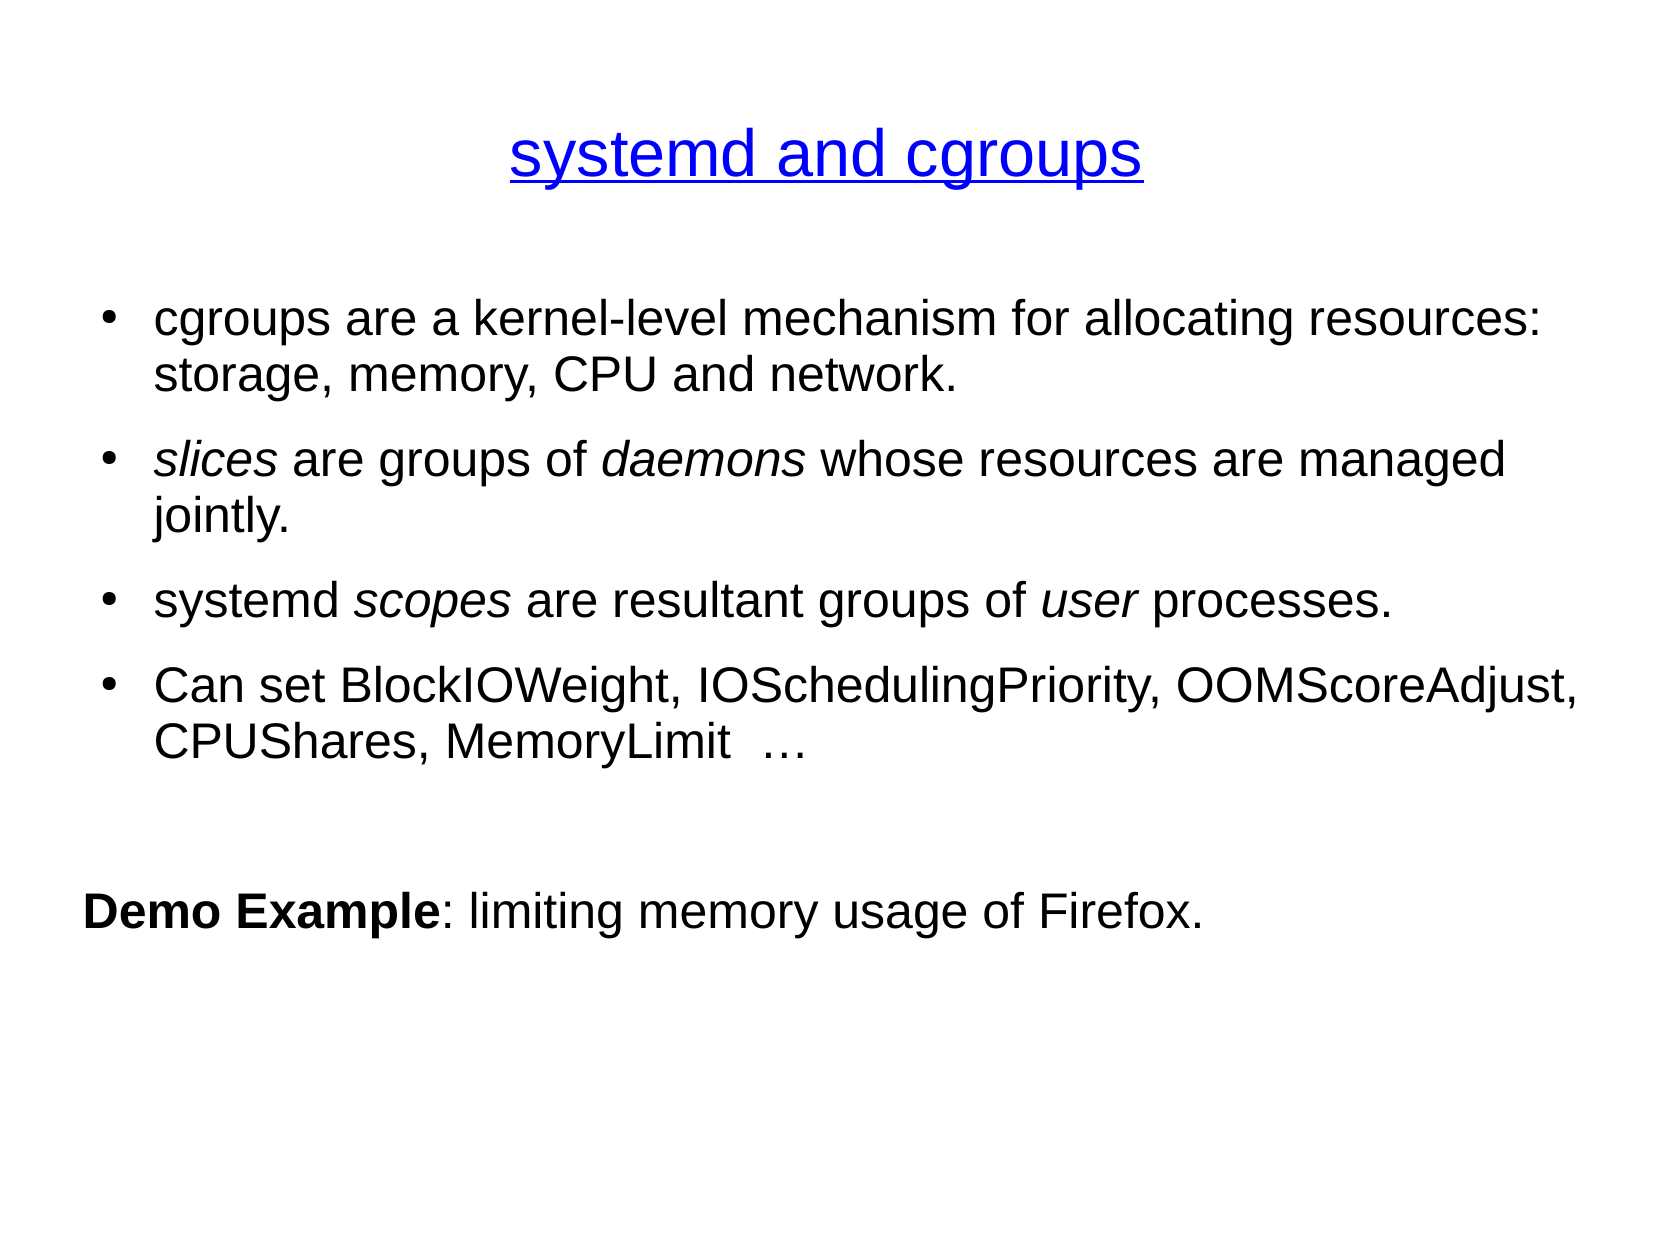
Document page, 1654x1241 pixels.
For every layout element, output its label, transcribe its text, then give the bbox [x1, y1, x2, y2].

title systemd and cgroups [82, 49, 1571, 257]
list cgroups are a kernel-level mechanism for allocating resources: storage, memory, CPU and network. slices are groups of daemons whose resources are managed jointly. systemd scopes are resultant groups of user processes. Can set BlockIOWeight, IOSchedulingPriority, OOMScoreAdjust, CPUShares, MemoryLimit … Demo Example: limiting memory usage of Firefox. [82, 290, 1606, 1171]
